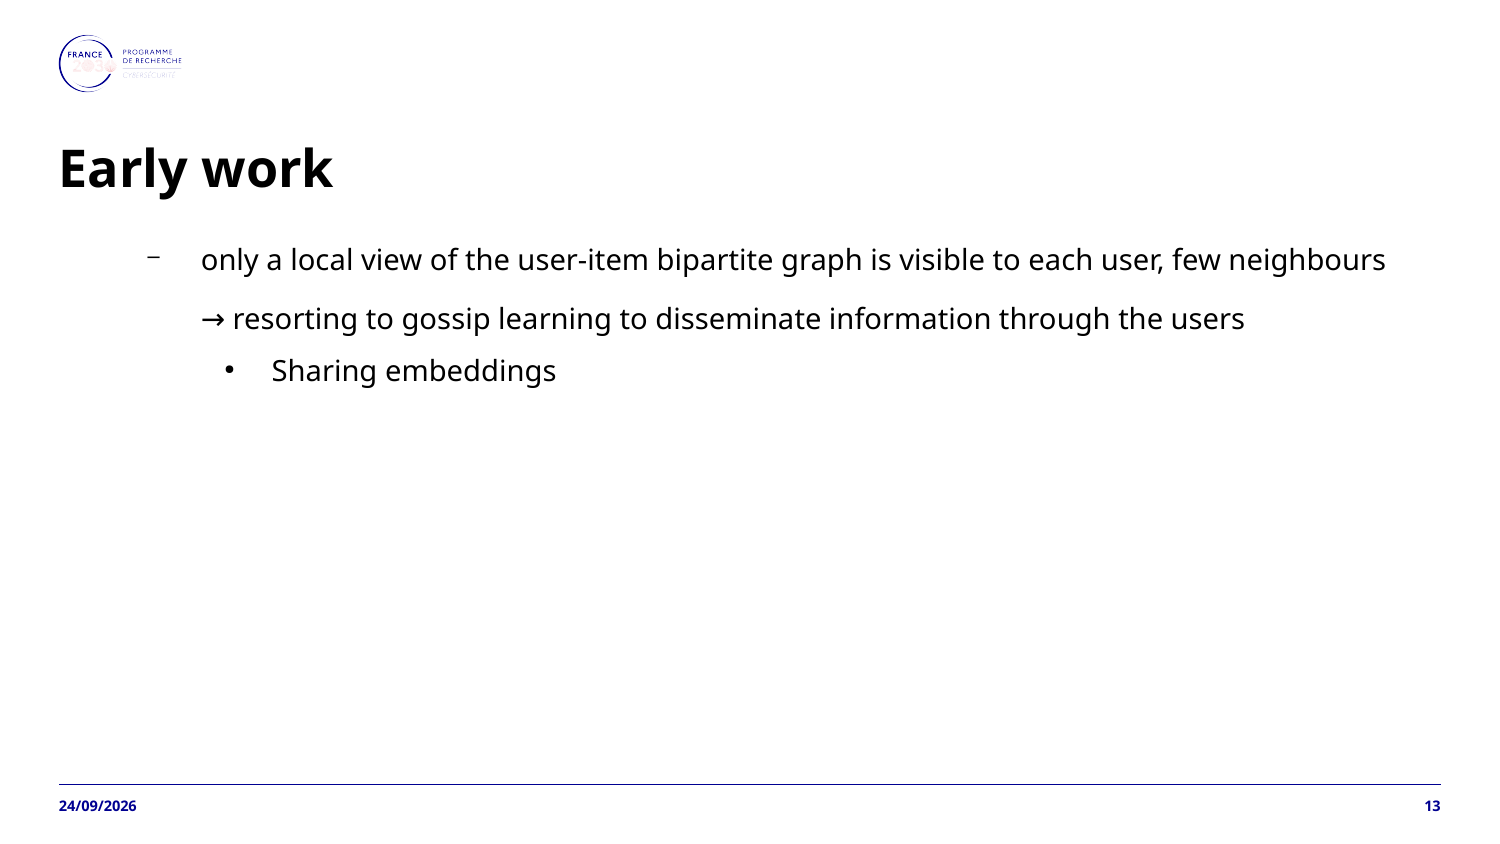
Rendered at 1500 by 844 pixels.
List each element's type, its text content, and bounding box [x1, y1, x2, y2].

slide_number 23 [1364, 784, 1441, 830]
picture [46, 22, 194, 105]
list only a local view of the user-item bipartite graph is visible to each user, few neighbours → resorting to gossip learning to disseminate information through the users Sharing embeddings [59, 172, 1442, 650]
slide_number 26/01/2024 [59, 784, 260, 830]
title Early work [59, 142, 1441, 172]
